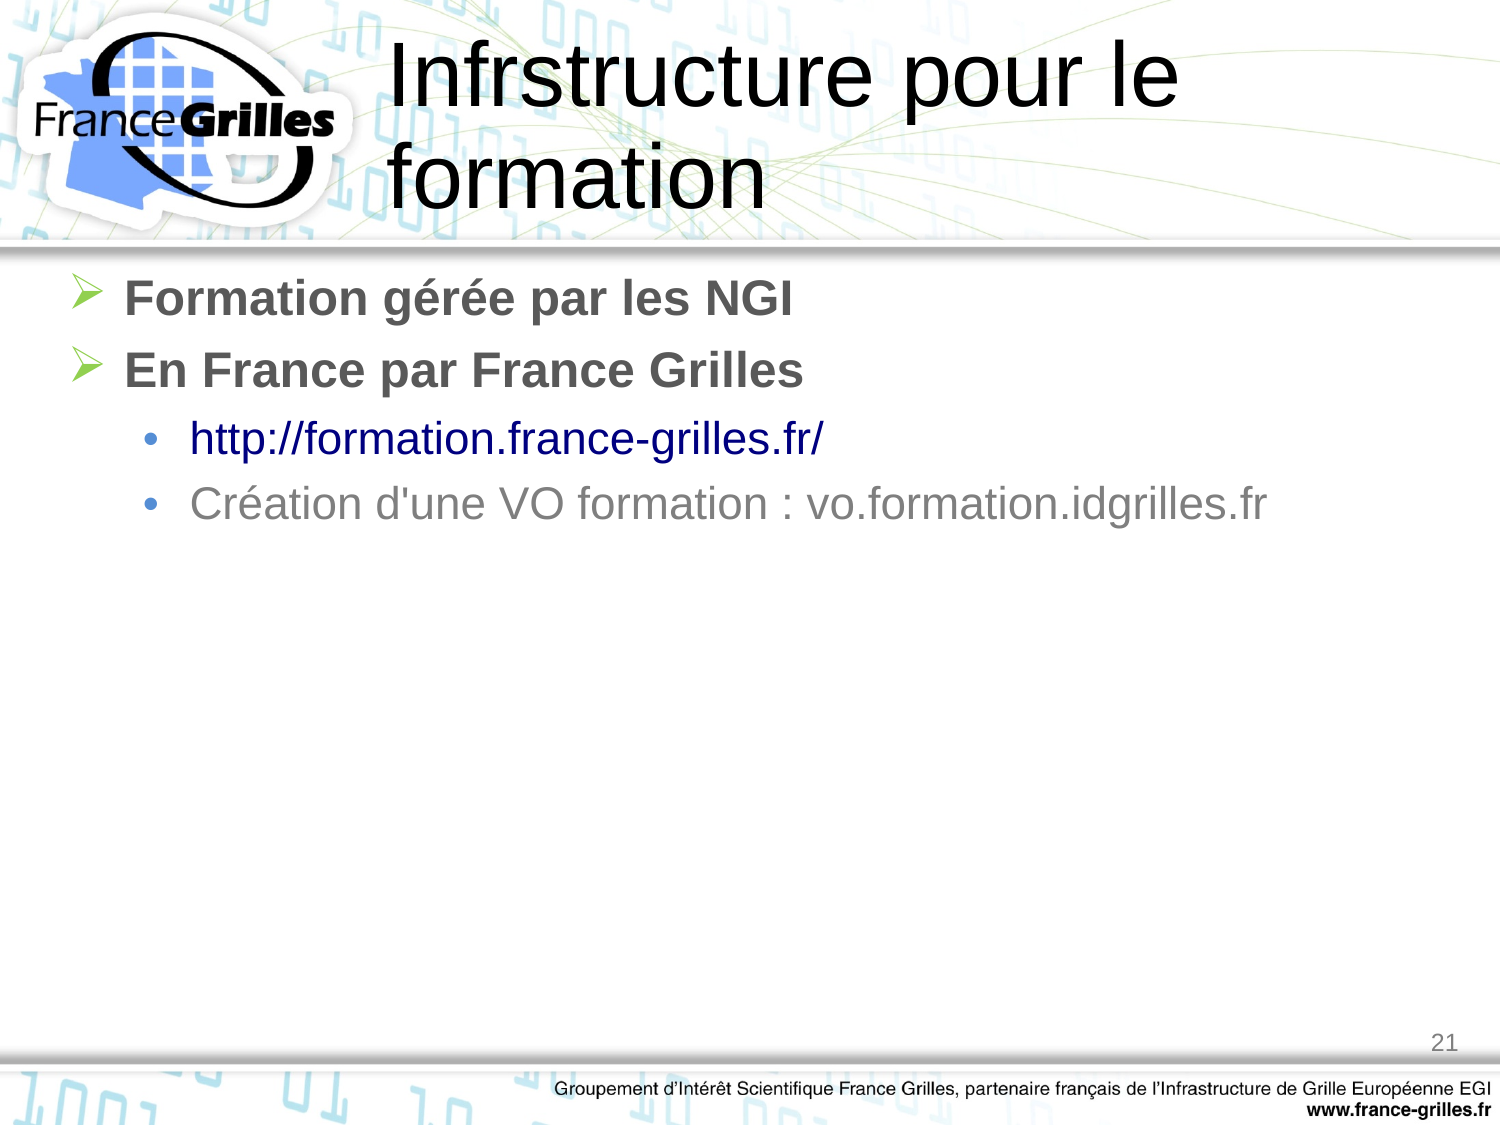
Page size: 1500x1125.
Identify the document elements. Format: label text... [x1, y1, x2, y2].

picture [0, 0, 1500, 1125]
list Formation gérée par les NGI En France par France Grilles http://formation.france-grilles.fr/ Création d'une VO formation : vo.formation.idgrilles.fr [53, 262, 1459, 1024]
title Infrstructure pour le formation [372, 4, 1459, 248]
